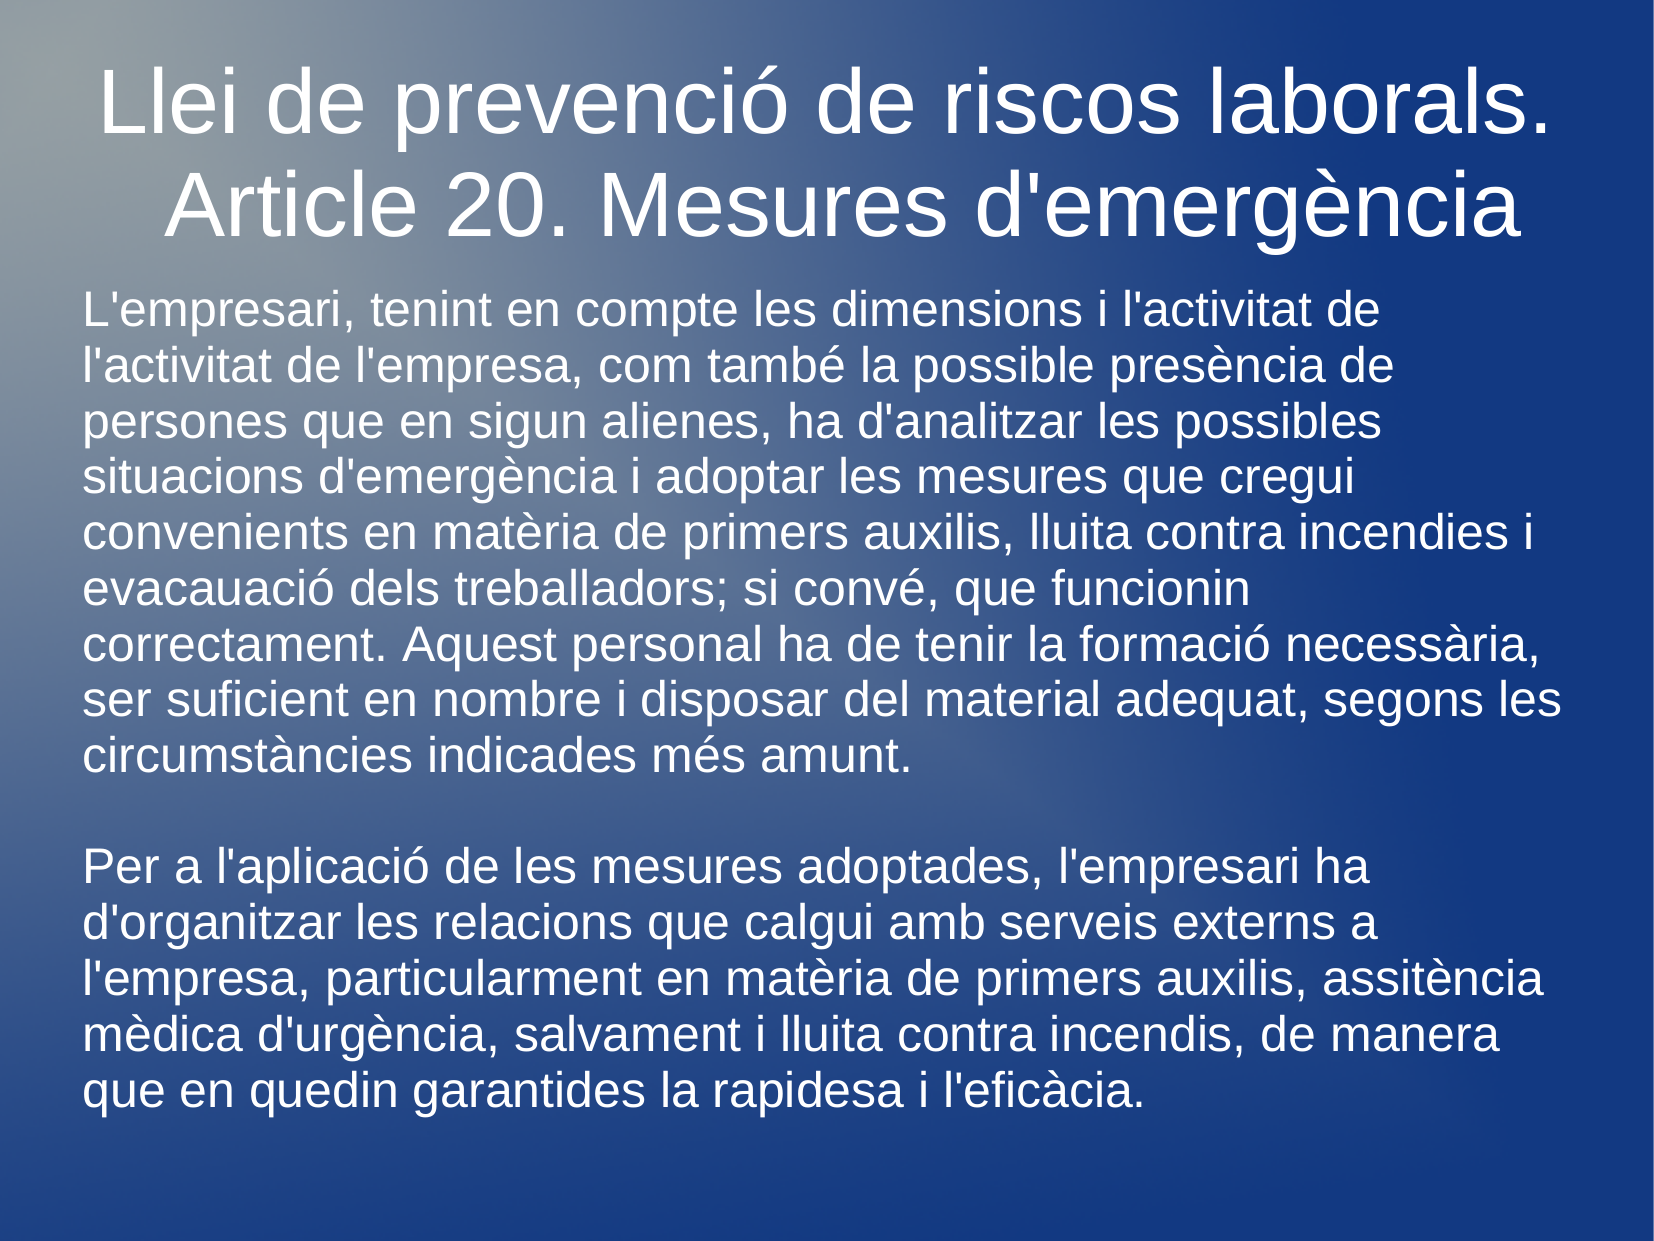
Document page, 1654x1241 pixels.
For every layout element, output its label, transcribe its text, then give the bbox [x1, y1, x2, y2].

title Llei de prevenció de riscos laborals. Article 20. Mesures d'emergència [82, 49, 1571, 257]
picture [0, 0, 1654, 1241]
subtitle L'empresari, tenint en compte les dimensions i l'activitat de l'activitat de l'empresa, com també la possible presència de persones que en sigun alienes, ha d'analitzar les possibles situacions d'emergència i adoptar les mesures que cregui convenients en matèria de primers auxilis, lluita contra incendies i evacauació dels treballadors; si convé, que funcionin correctament. Aquest personal ha de tenir la formació necessària, ser suficient en nombre i disposar del material adequat, segons les circumstàncies indicades més amunt. Per a l'aplicació de les mesures adoptades, l'empresari ha d'organitzar les relacions que calgui amb serveis externs a l'empresa, particularment en matèria de primers auxilis, assitència mèdica d'urgència, salvament i lluita contra incendis, de manera que en quedin garantides la rapidesa i l'eficàcia. [82, 281, 1571, 1118]
